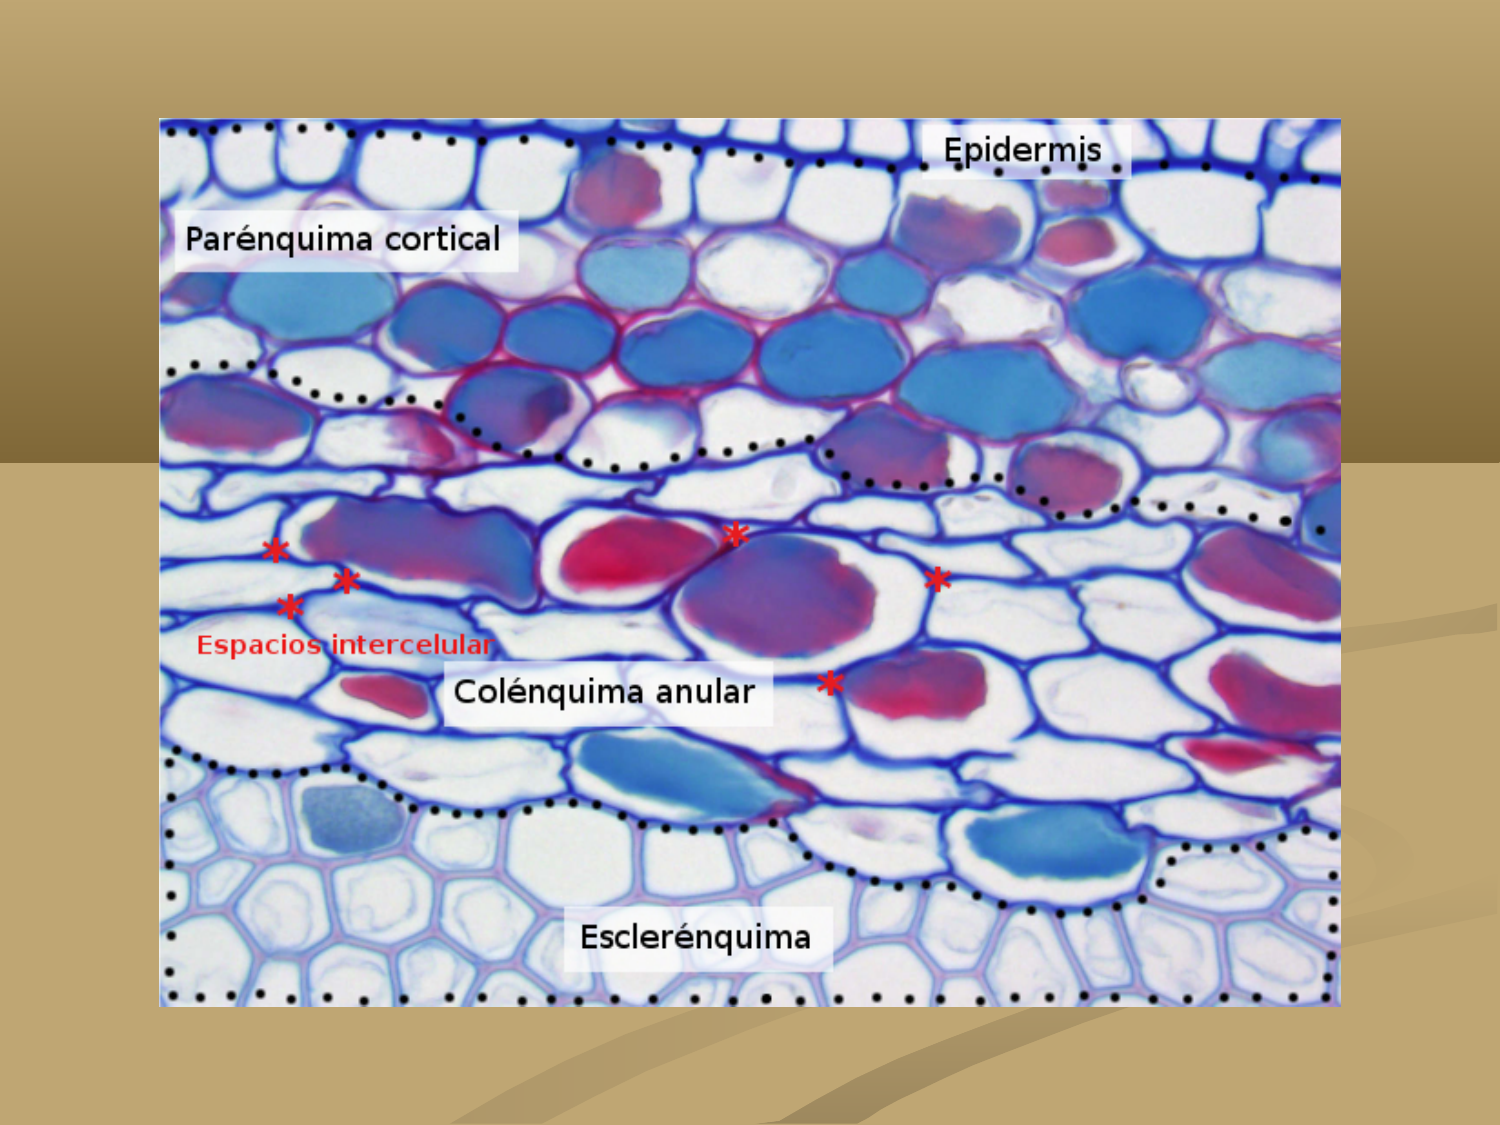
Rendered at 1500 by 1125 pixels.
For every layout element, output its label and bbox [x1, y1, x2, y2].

picture [159, 118, 1341, 1007]
